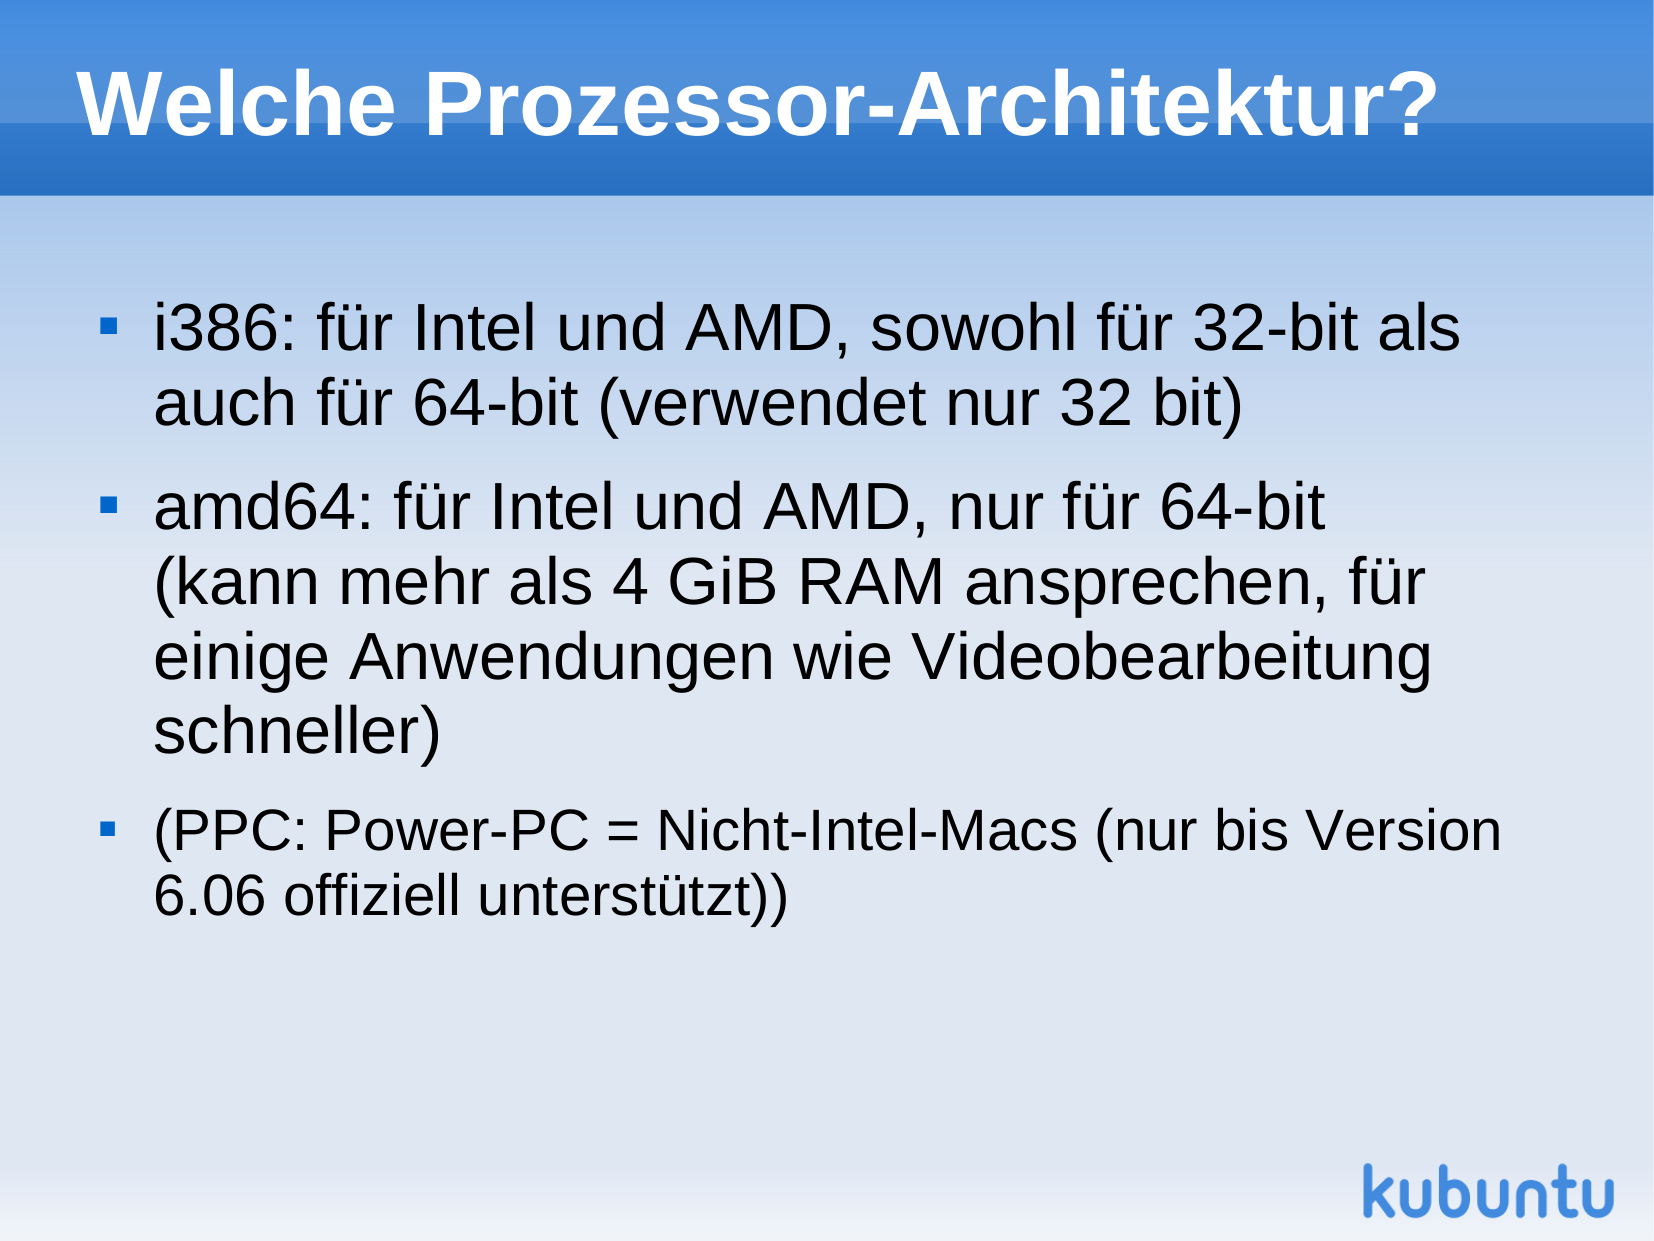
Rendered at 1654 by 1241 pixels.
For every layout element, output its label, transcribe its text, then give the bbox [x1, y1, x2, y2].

list i386: für Intel und AMD, sowohl für 32-bit als auch für 64-bit (verwendet nur 32 bit) amd64: für Intel und AMD, nur für 64-bit (kann mehr als 4 GiB RAM ansprechen, für einige Anwendungen wie Videobearbeitung schneller) (PPC: Power-PC = Nicht-Intel-Macs (nur bis Version 6.06 offiziell unterstützt)) [82, 290, 1571, 1109]
title Welche Prozessor-Architektur? [76, 0, 1565, 208]
picture [0, 0, 1654, 1241]
